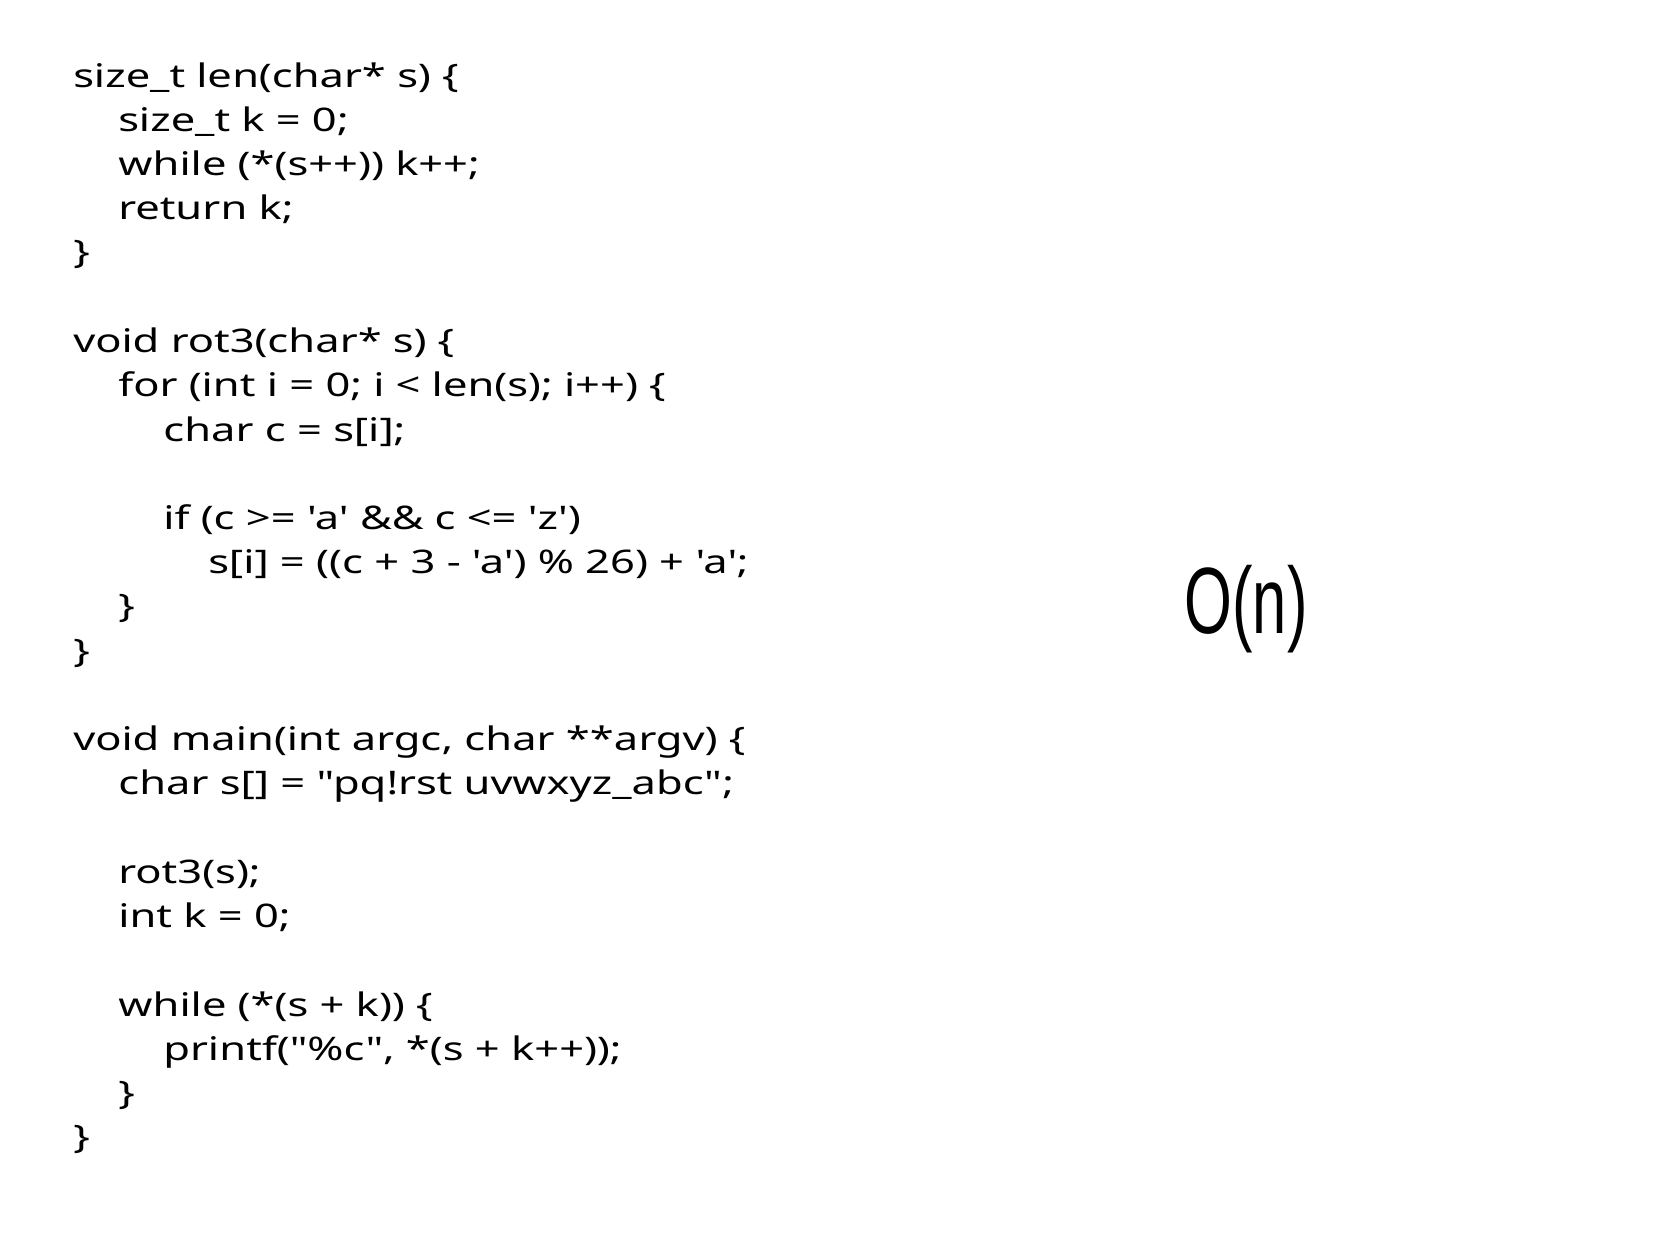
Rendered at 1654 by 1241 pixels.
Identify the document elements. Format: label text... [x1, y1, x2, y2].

text_box size_t len(char* s) { size_t k = 0; while (*(s++)) k++; return k; } void rot3(char* s) { for (int i = 0; i < len(s); i++) { char c = s[i]; if (c >= 'a' && c <= 'z') s[i] = ((c + 3 - 'a') % 26) + 'a'; } } void main(int argc, char **argv) { char s[] = "pq!rst uvwxyz_abc"; rot3(s); int k = 0; while (*(s + k)) { printf("%c", *(s + k++)); } } [58, 45, 766, 1171]
text_box O(n) [1170, 541, 1323, 662]
